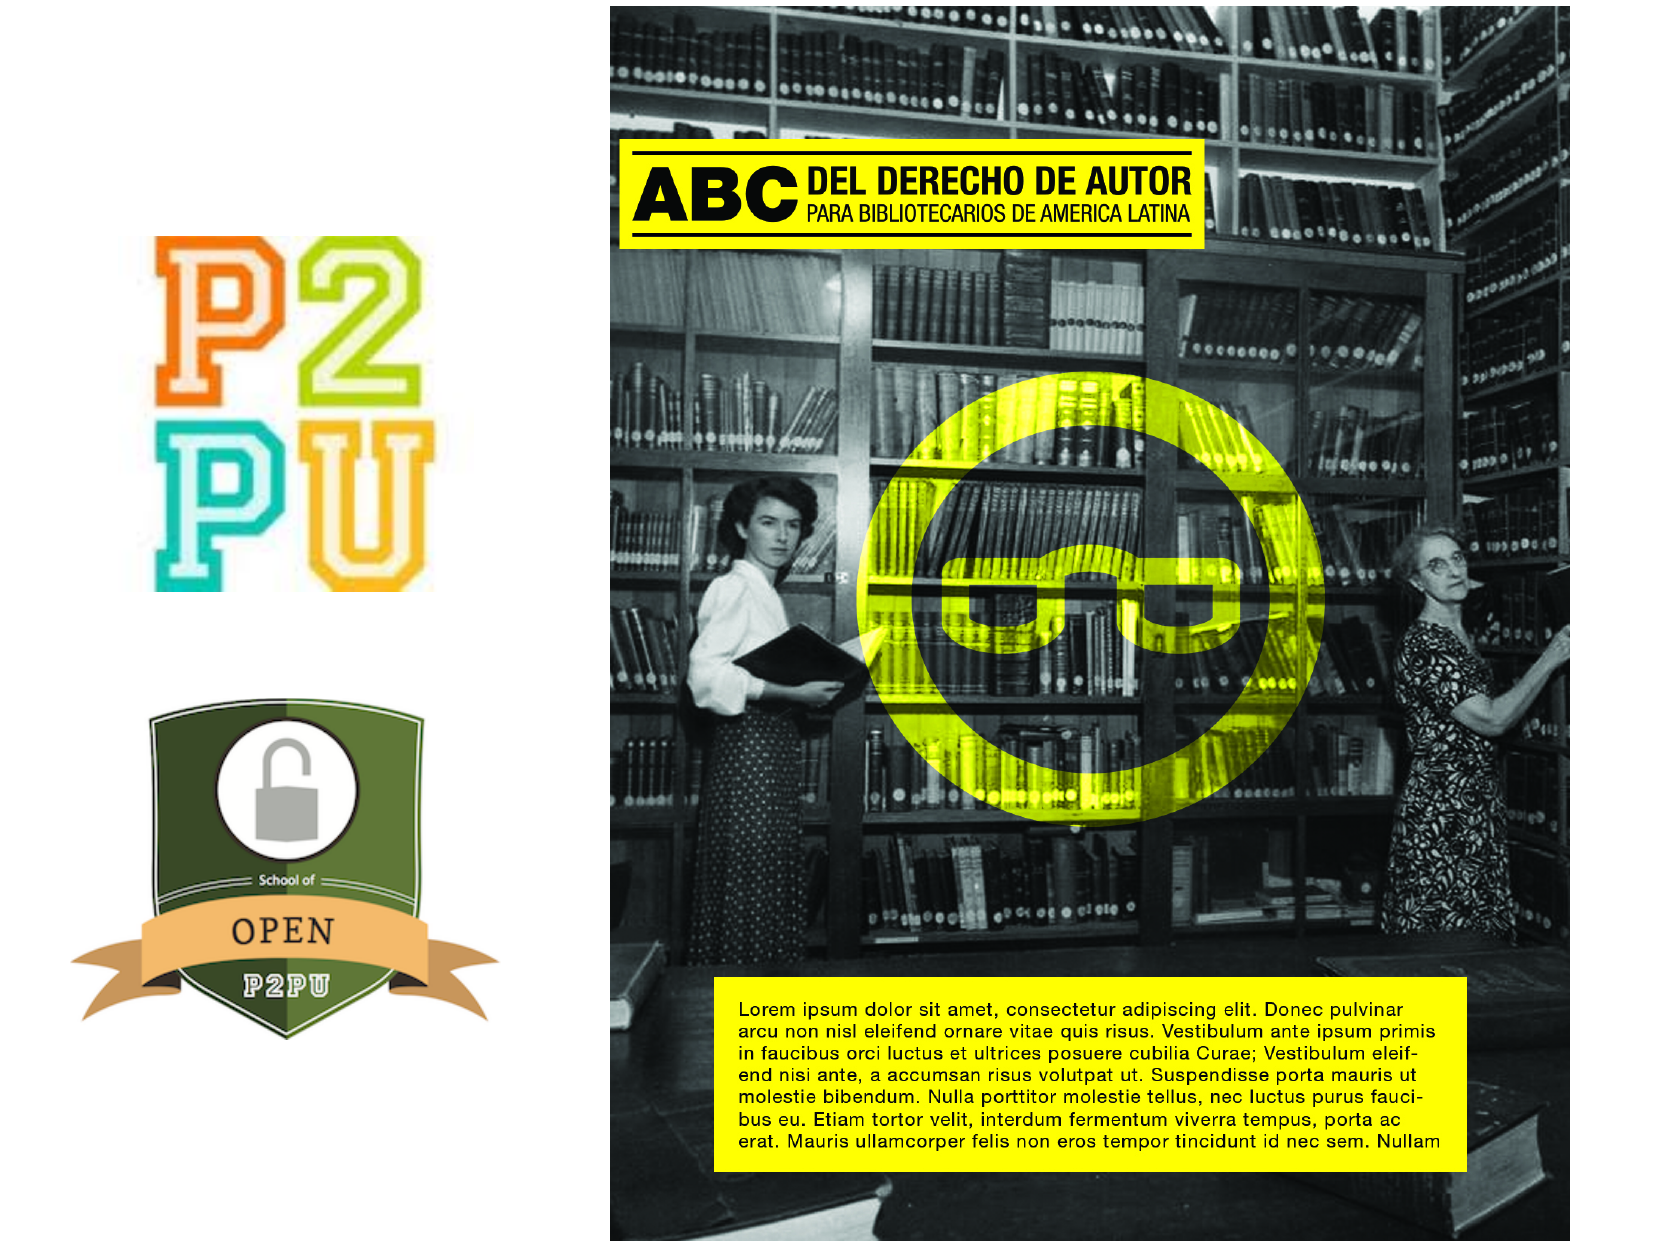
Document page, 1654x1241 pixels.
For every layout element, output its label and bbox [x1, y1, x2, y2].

picture [70, 698, 501, 1040]
picture [610, 6, 1570, 1241]
picture [118, 236, 474, 592]
